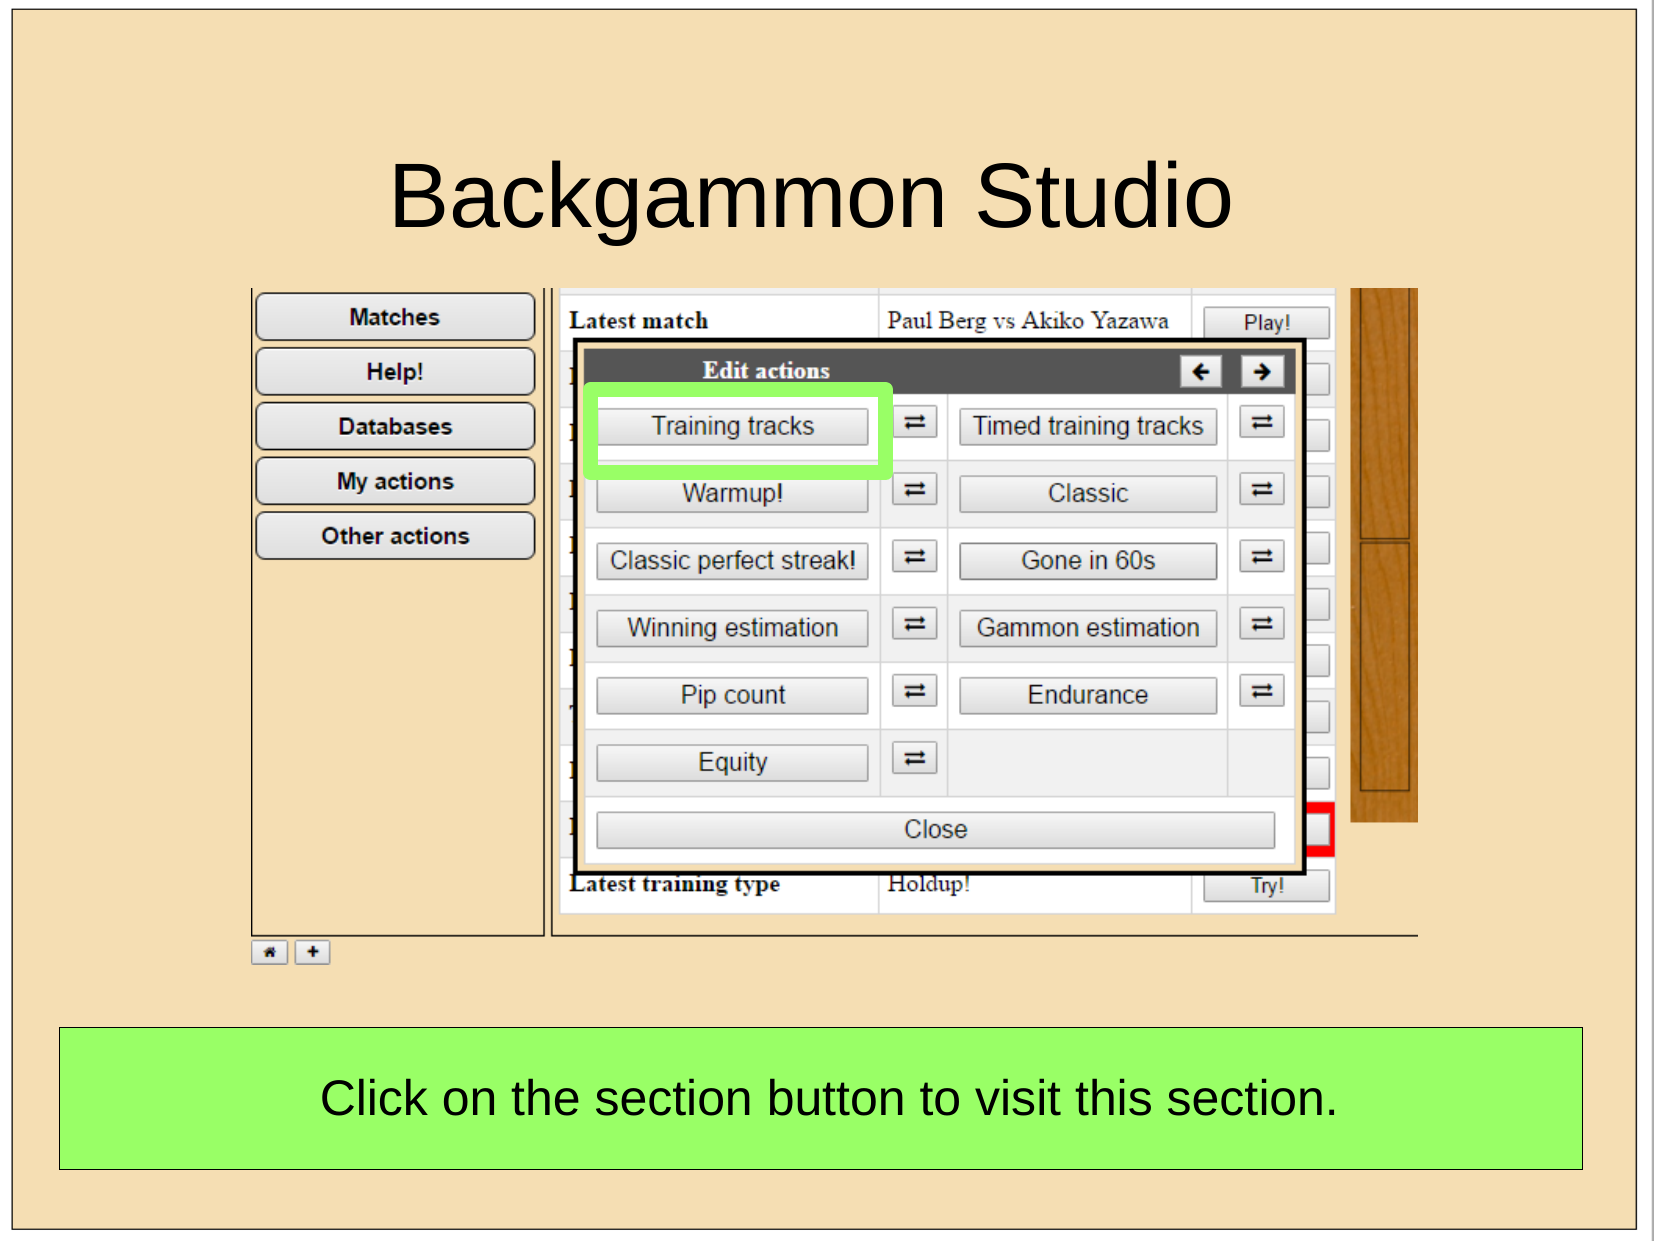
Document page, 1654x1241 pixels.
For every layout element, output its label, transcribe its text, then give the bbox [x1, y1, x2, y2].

text_box Click on the section button to visit this section. [59, 1027, 1583, 1170]
picture [0, 0, 1654, 1241]
title Backgammon Studio [118, 112, 1506, 281]
